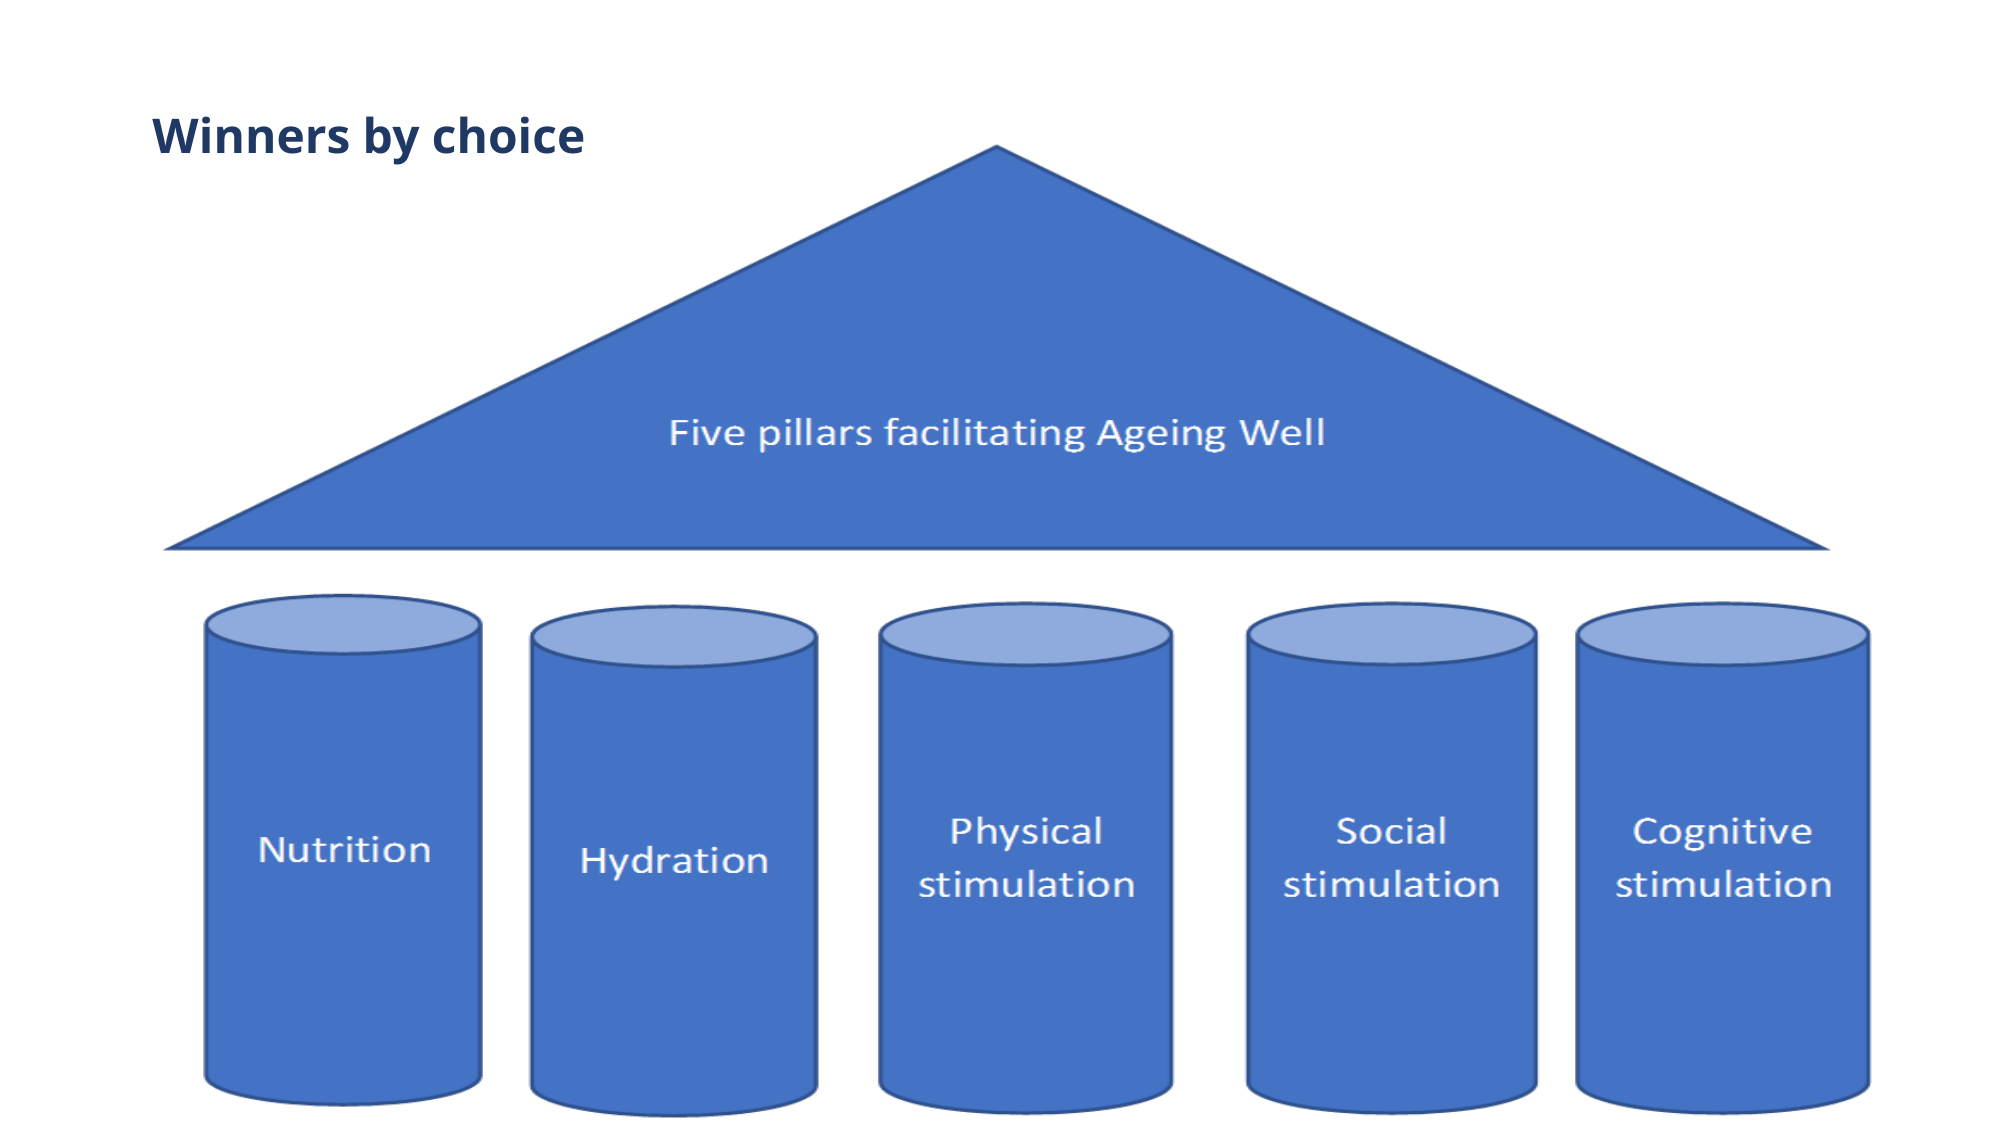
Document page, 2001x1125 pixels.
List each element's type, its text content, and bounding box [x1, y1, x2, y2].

picture [0, 141, 1944, 1125]
title Winners by choice [137, 59, 1863, 141]
